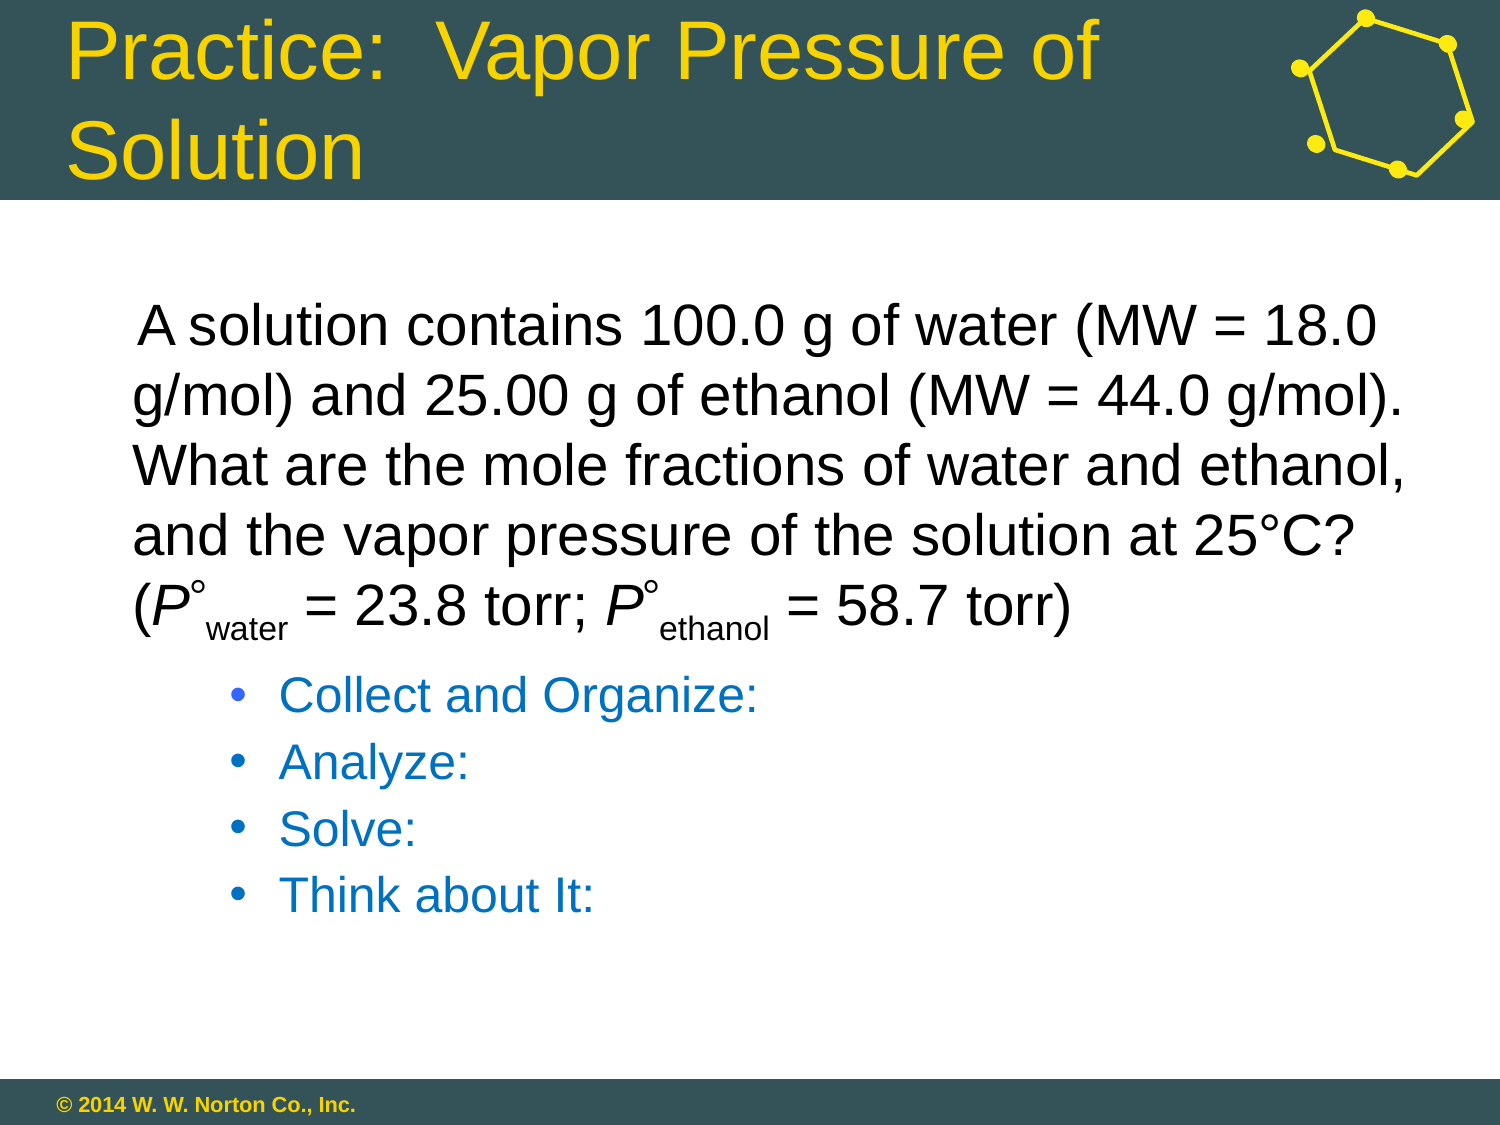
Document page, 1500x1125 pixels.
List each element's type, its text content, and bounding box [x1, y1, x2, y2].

list A solution contains 100.0 g of water (MW = 18.0 g/mol) and 25.00 g of ethanol (MW = 44.0 g/mol). What are the mole fractions of water and ethanol, and the vapor pressure of the solution at 25°C? (Pwater = 23.8 torr; Pethanol = 58.7 torr) [87, 275, 1425, 675]
text_box Collect and Organize: Analyze: Solve: Think about It: [174, 662, 982, 931]
title Practice: Vapor Pressure of Solution [50, 0, 1400, 205]
